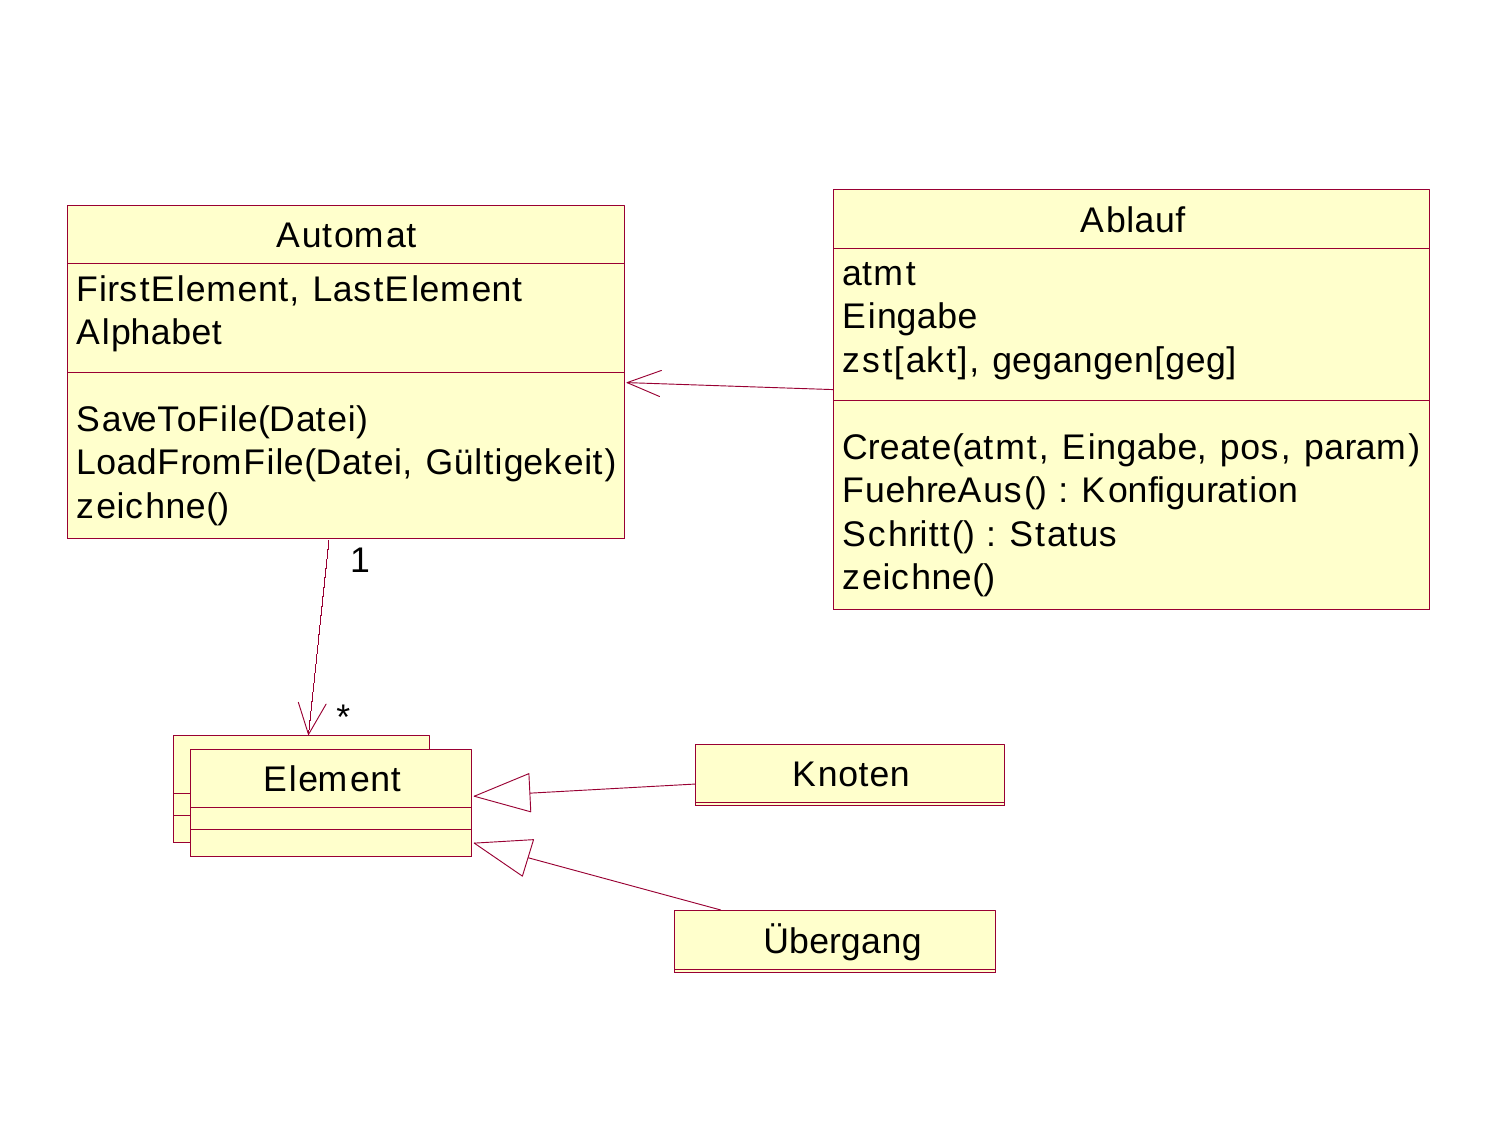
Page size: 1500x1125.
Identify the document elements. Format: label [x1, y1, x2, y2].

picture [0, 148, 1500, 1059]
